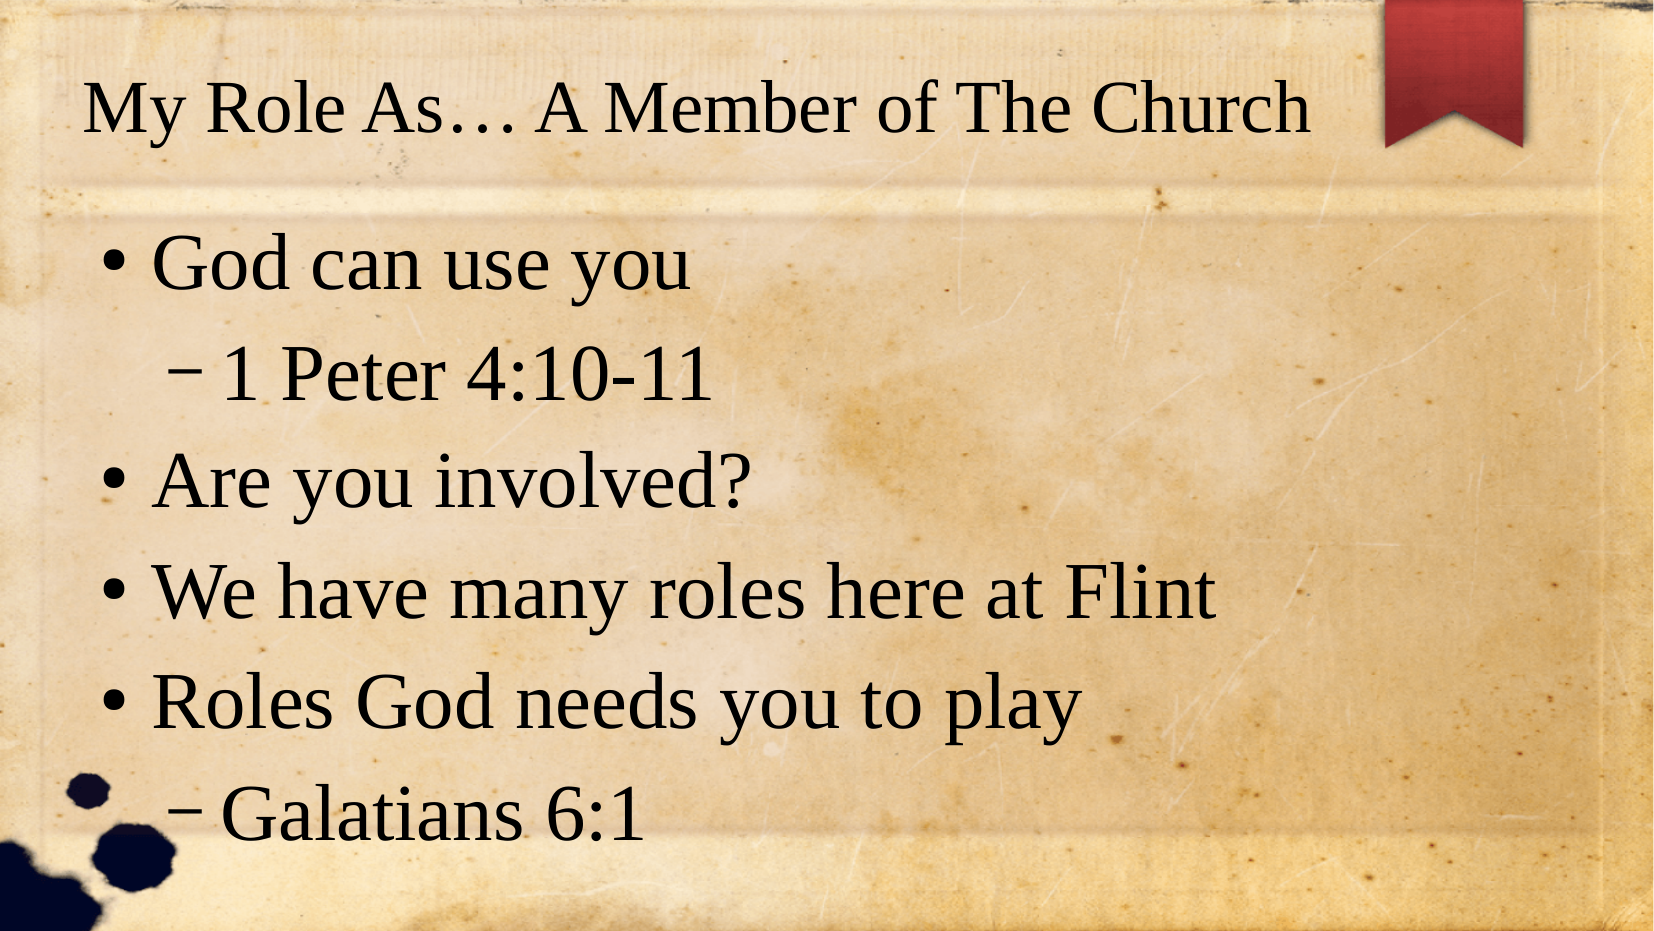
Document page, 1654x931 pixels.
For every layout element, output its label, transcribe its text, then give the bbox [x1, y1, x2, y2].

list God can use you 1 Peter 4:10-11 Are you involved? We have many roles here at Flint Roles God needs you to play Galatians 6:1 [82, 217, 1613, 863]
picture [0, 0, 1654, 931]
title My Role As… A Member of The Church [82, 37, 1347, 178]
